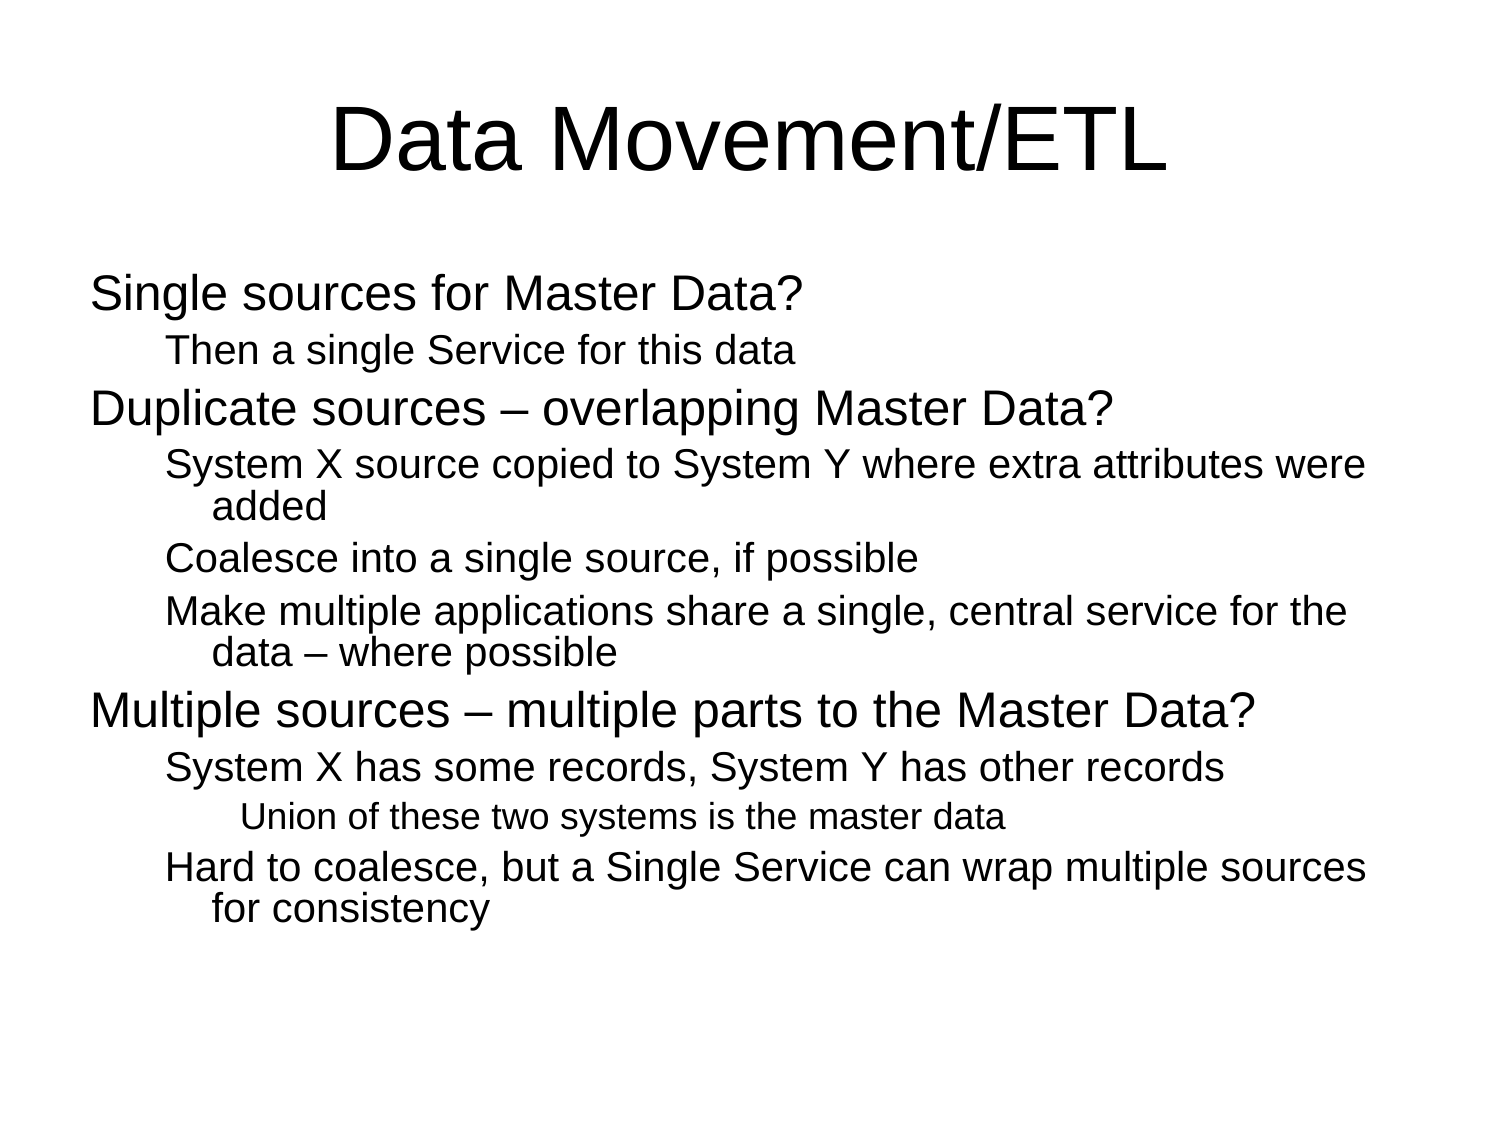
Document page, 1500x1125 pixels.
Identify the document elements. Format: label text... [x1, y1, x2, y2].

list Single sources for Master Data? Then a single Service for this data Duplicate sources – overlapping Master Data? System X source copied to System Y where extra attributes were added Coalesce into a single source, if possible Make multiple applications share a single, central service for the data – where possible Multiple sources – multiple parts to the Master Data? System X has some records, System Y has other records Union of these two systems is the master data Hard to coalesce, but a Single Service can wrap multiple sources for consistency [75, 262, 1426, 1006]
title Data Movement/ETL [75, 45, 1426, 233]
